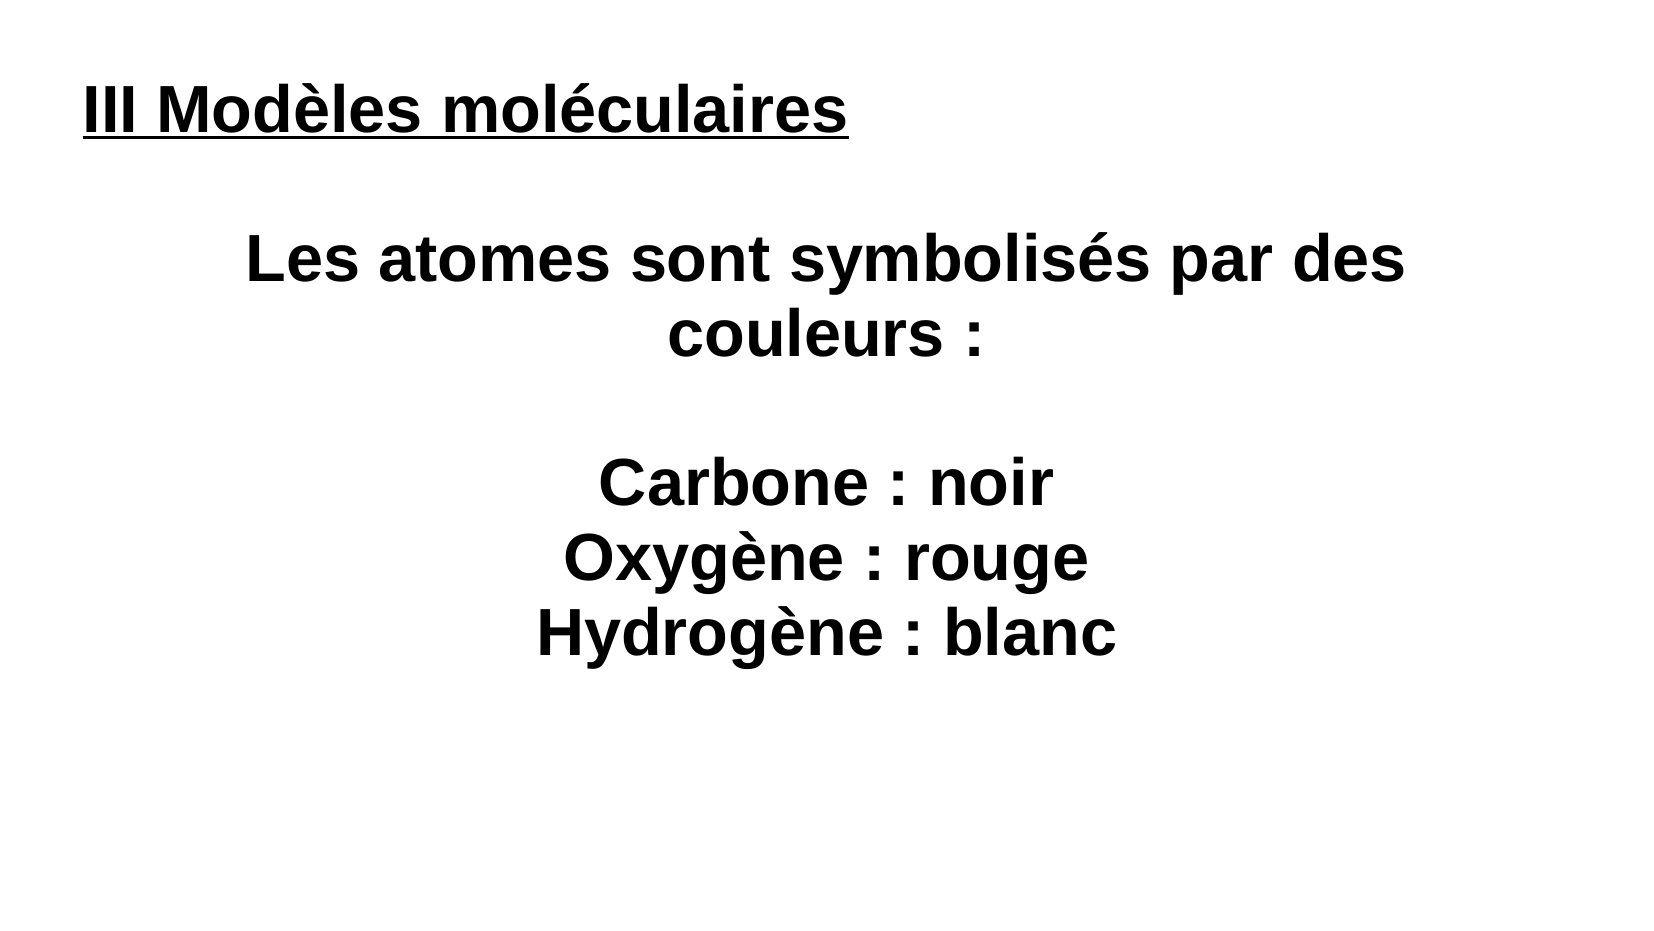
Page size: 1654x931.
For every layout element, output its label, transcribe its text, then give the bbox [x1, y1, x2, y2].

subtitle III Modèles moléculaires Les atomes sont symbolisés par des couleurs : Carbone : noir Oxygène : rouge Hydrogène : blanc [82, 59, 1571, 758]
